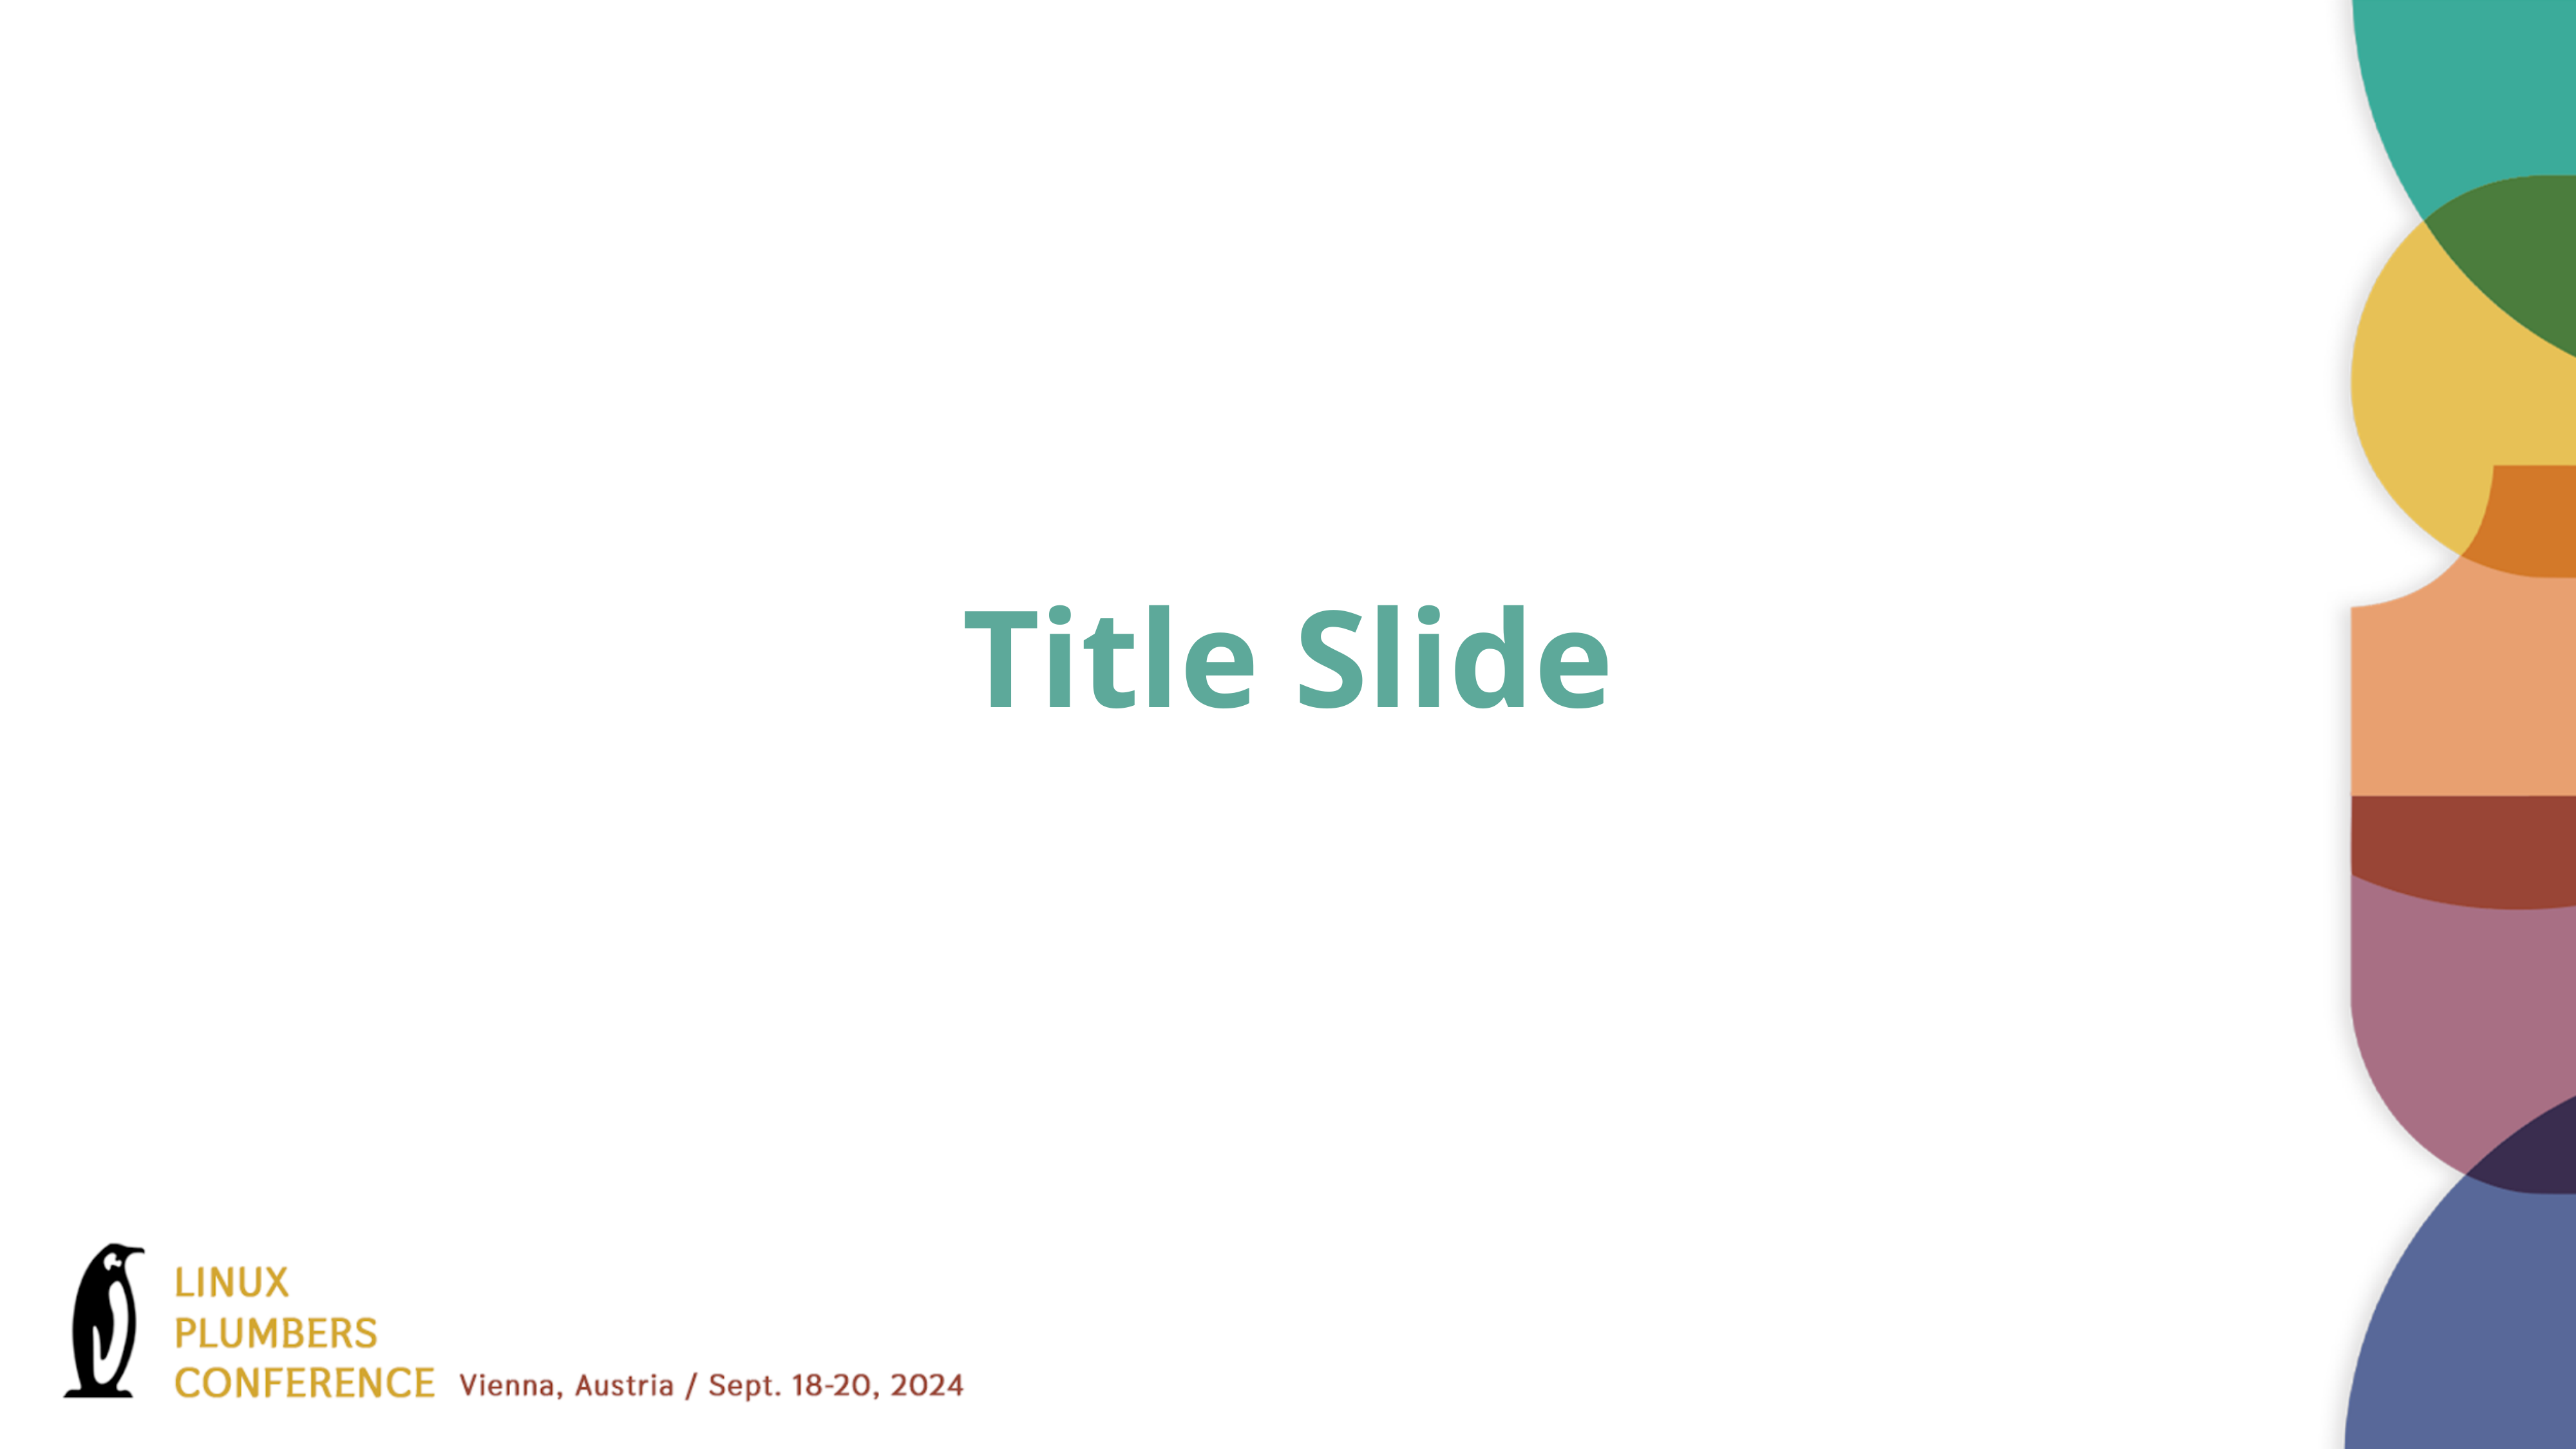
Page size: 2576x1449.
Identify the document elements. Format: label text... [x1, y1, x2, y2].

picture [0, 0, 2576, 1449]
title Title Slide [322, 237, 2254, 742]
